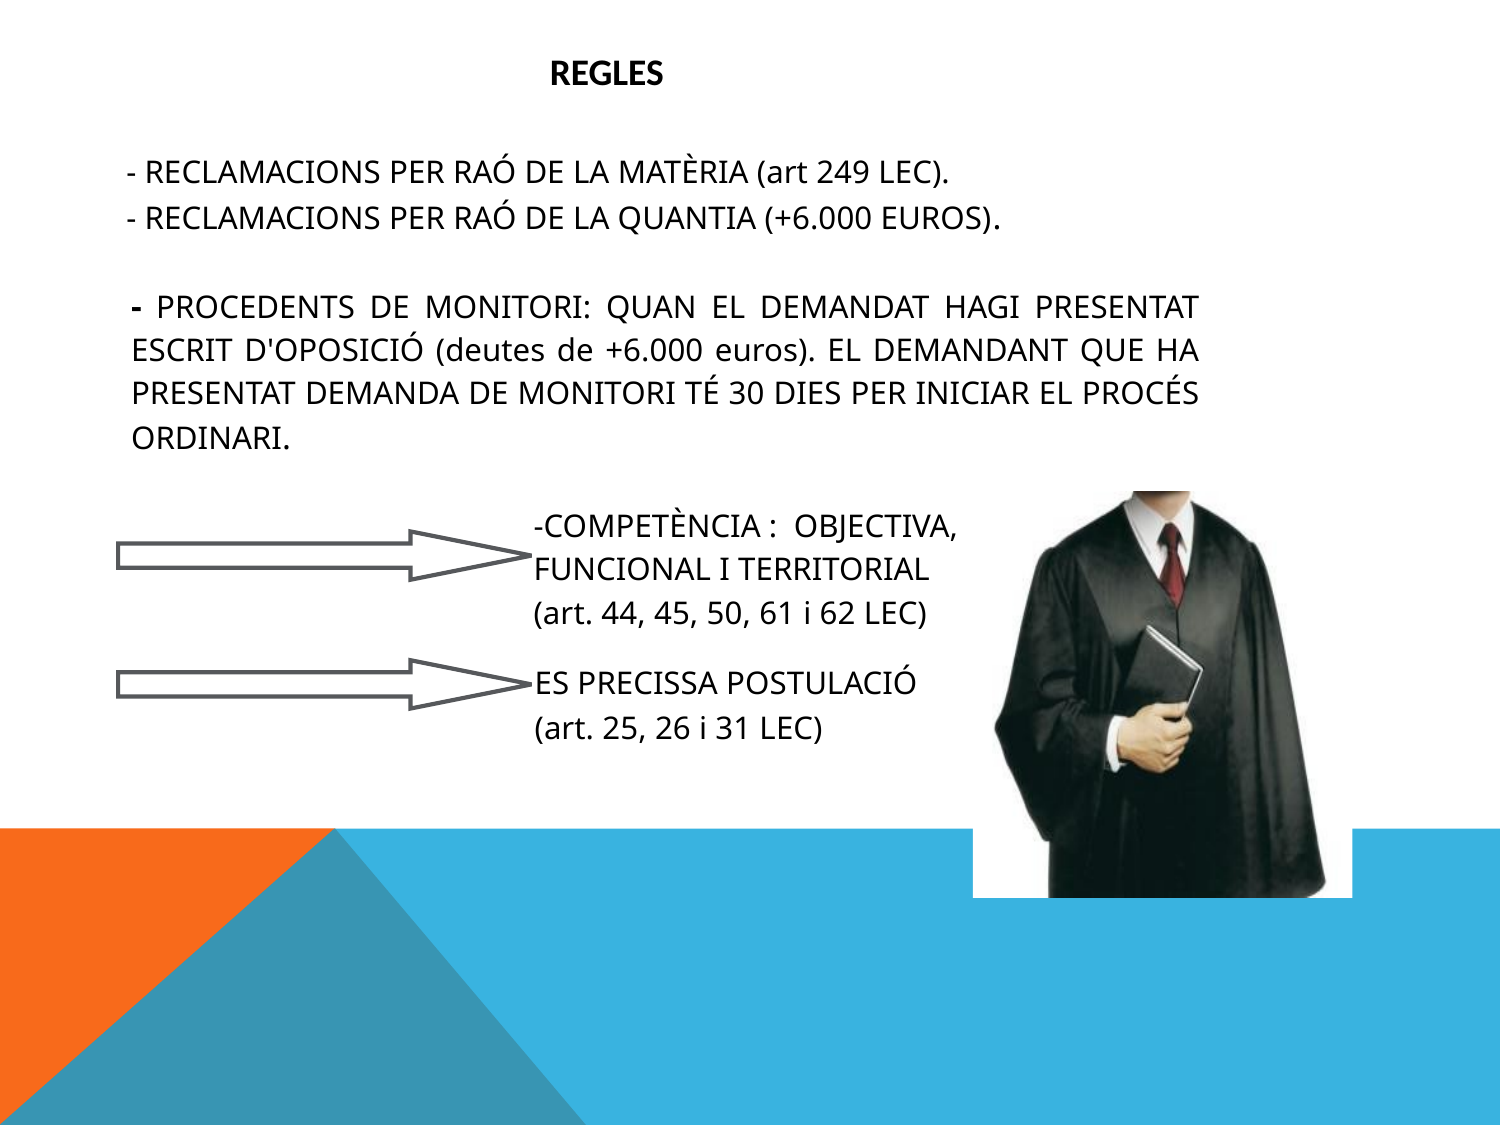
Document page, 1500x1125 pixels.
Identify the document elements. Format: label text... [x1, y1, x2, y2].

text_box - RECLAMACIONS PER RAÓ DE LA MATÈRIA (art 249 LEC). - RECLAMACIONS PER RAÓ DE LA QUANTIA (+6.000 EUROS). [118, 147, 1412, 240]
text_box -COMPETÈNCIA : OBJECTIVA, FUNCIONAL I TERRITORIAL (art. 44, 45, 50, 61 i 62 LEC) [531, 501, 1004, 635]
text_box ES PRECISSA POSTULACIÓ (art. 25, 26 i 31 LEC) [532, 659, 975, 749]
title REGLES [501, 46, 711, 147]
text_box - PROCEDENTS DE MONITORI: QUAN EL DEMANDAT HAGI PRESENTAT ESCRIT D'OPOSICIÓ (deutes de +6.000 euros). EL DEMANDANT QUE HA PRESENTAT DEMANDA DE MONITORI TÉ 30 DIES PER INICIAR EL PROCÉS ORDINARI. [130, 281, 1211, 460]
text_box [972, 491, 1353, 898]
